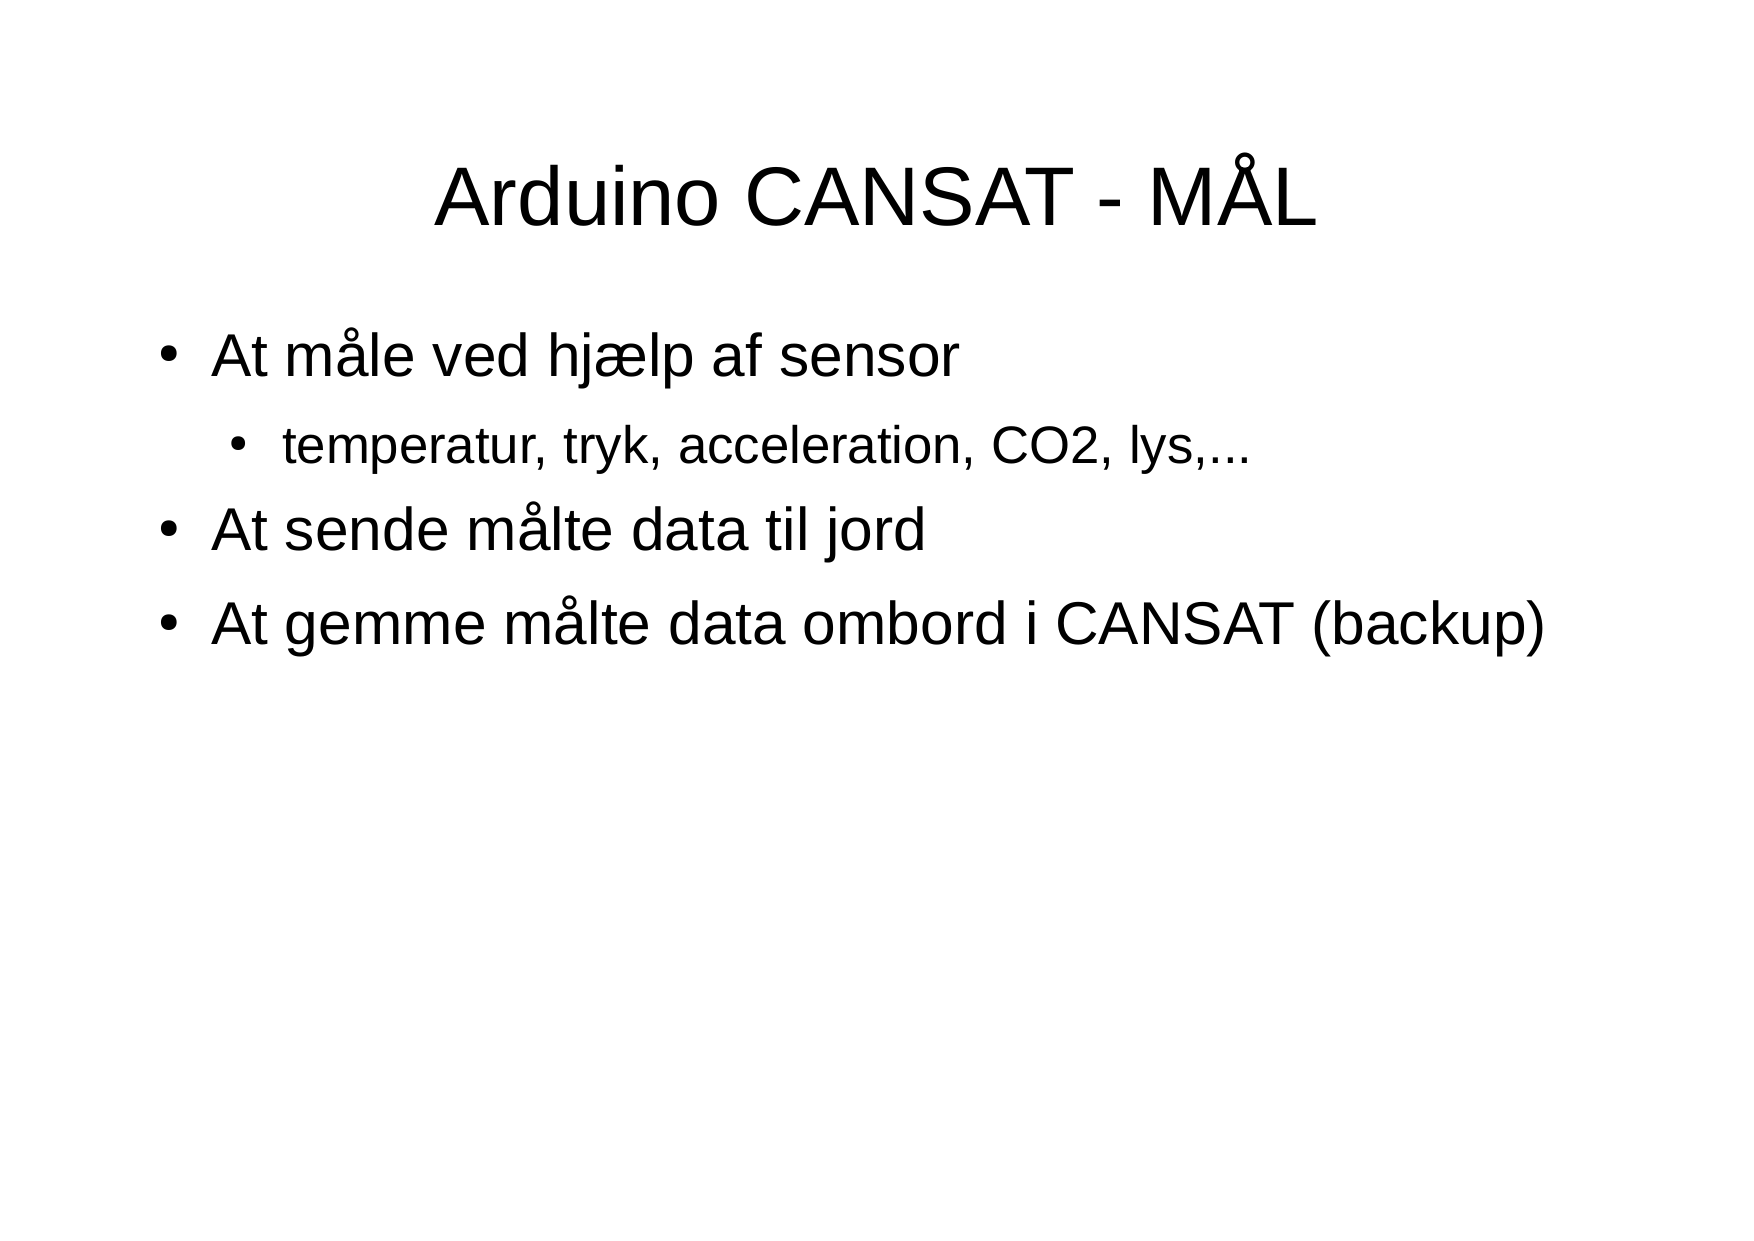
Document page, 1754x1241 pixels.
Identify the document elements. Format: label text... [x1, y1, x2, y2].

list At måle ved hjælp af sensor temperatur, tryk, acceleration, CO2, lys,... At sende målte data til jord At gemme målte data ombord i CANSAT (backup) [140, 321, 1614, 1119]
title Arduino CANSAT - MÅL [140, 103, 1614, 291]
